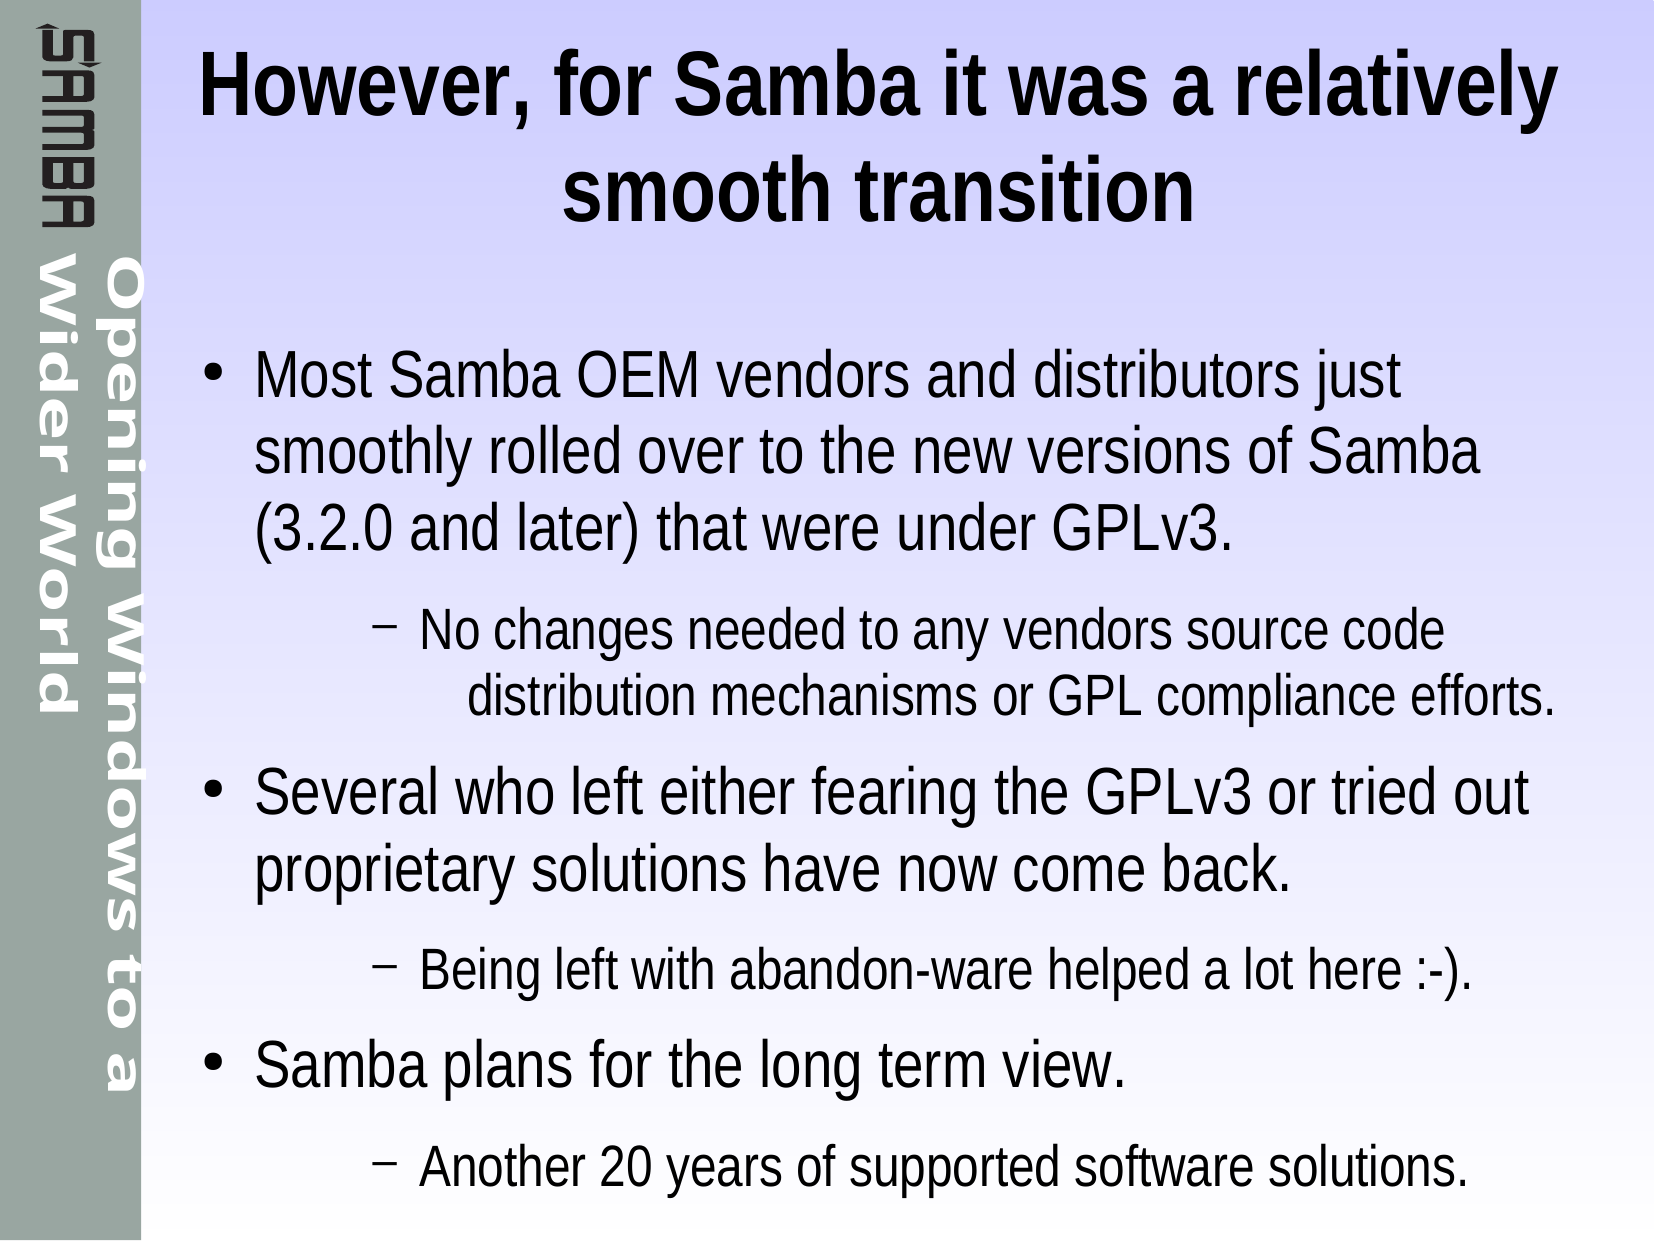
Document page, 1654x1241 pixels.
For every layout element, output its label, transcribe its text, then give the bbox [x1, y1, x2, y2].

title However, for Samba it was a relatively smooth transition [173, 29, 1586, 241]
list Most Samba OEM vendors and distributors just smoothly rolled over to the new versions of Samba (3.2.0 and later) that were under GPLv3. No changes needed to any vendors source code distribution mechanisms or GPL compliance efforts. Several who left either fearing the GPLv3 or tried out proprietary solutions have now come back. Being left with abandon-ware helped a lot here :-). Samba plans for the long term view. Another 20 years of supported software solutions. [183, 334, 1596, 1200]
